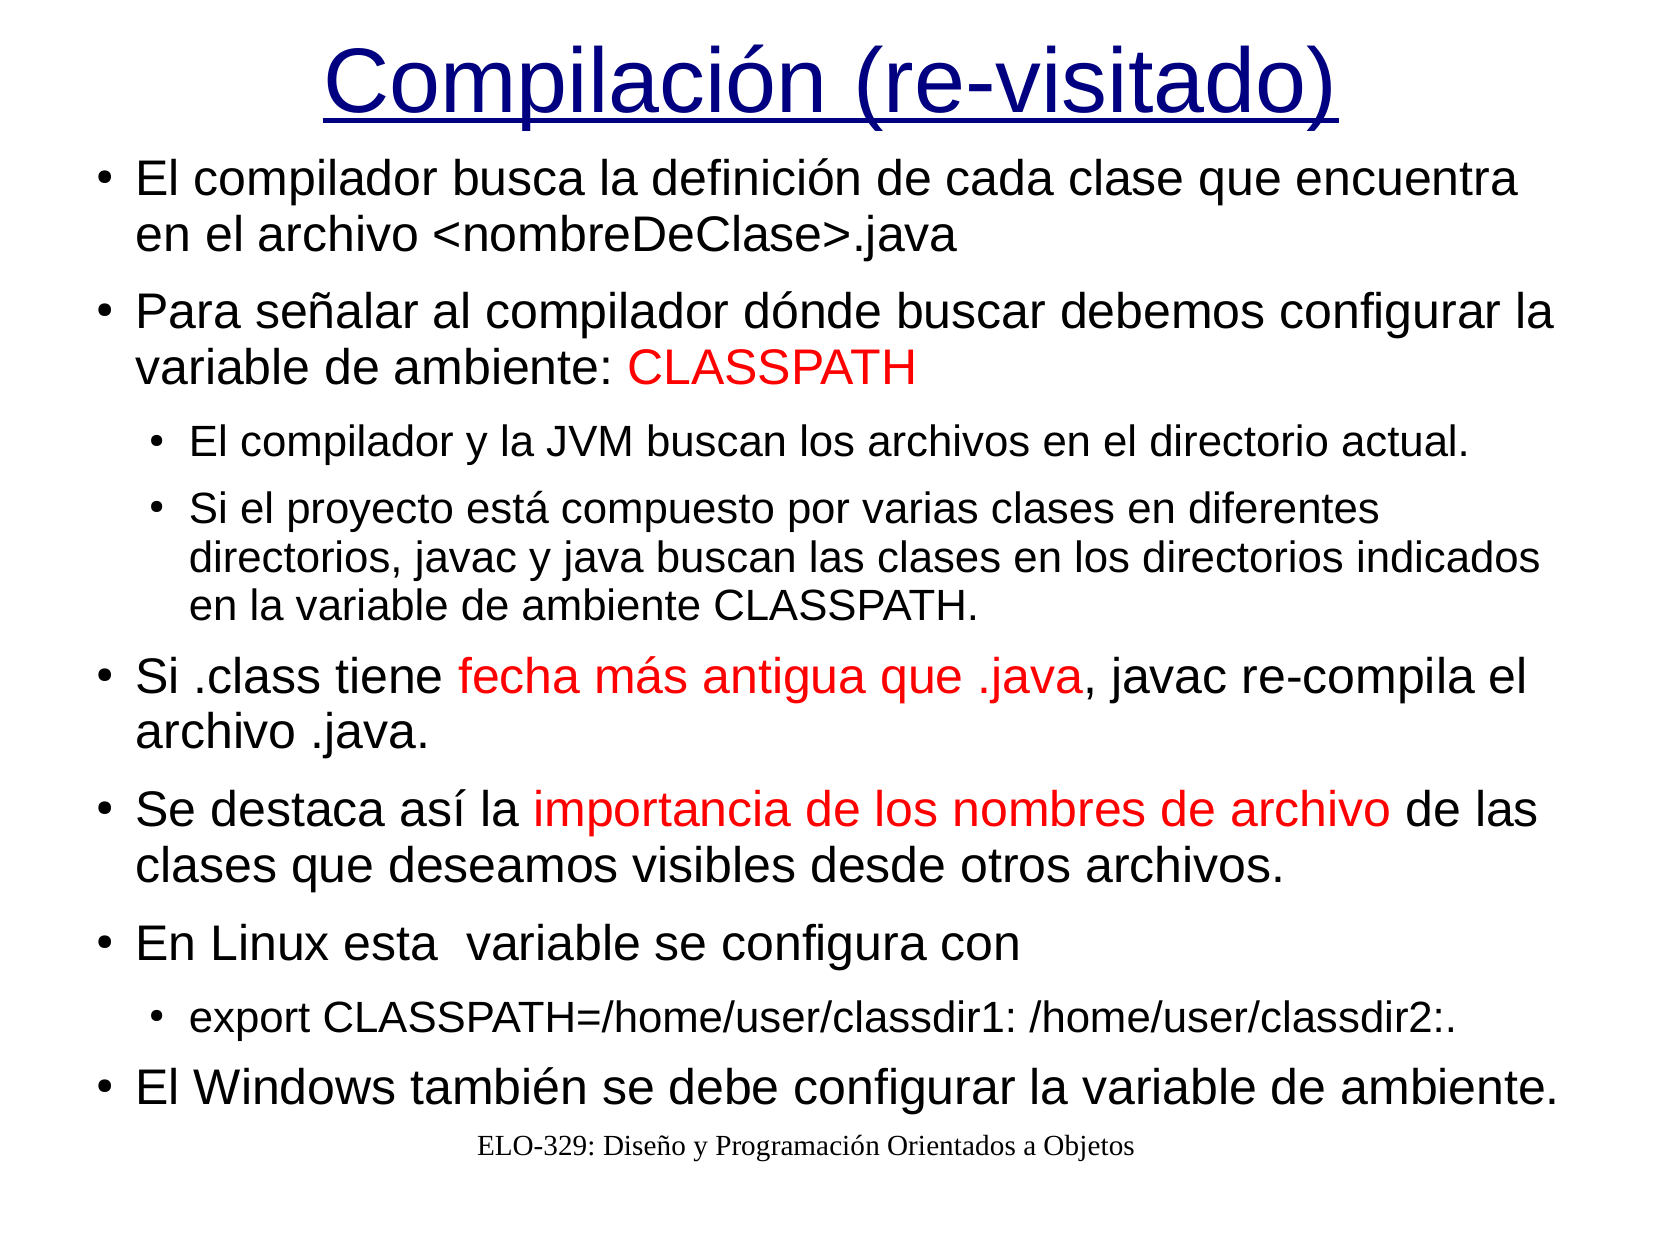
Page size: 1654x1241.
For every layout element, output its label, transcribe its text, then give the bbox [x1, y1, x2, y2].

title Compilación (re-visitado) [86, 11, 1576, 151]
list El compilador busca la definición de cada clase que encuentra en el archivo <nombreDeClase>.java Para señalar al compilador dónde buscar debemos configurar la variable de ambiente: CLASSPATH El compilador y la JVM buscan los archivos en el directorio actual. Si el proyecto está compuesto por varias clases en diferentes directorios, javac y java buscan las clases en los directorios indicados en la variable de ambiente CLASSPATH. Si .class tiene fecha más antigua que .java, javac re-compila el archivo .java. Se destaca así la importancia de los nombres de archivo de las clases que deseamos visibles desde otros archivos. En Linux esta variable se configura con export CLASSPATH=/home/user/classdir1: /home/user/classdir2:. El Windows también se debe configurar la variable de ambiente. [82, 150, 1571, 1163]
